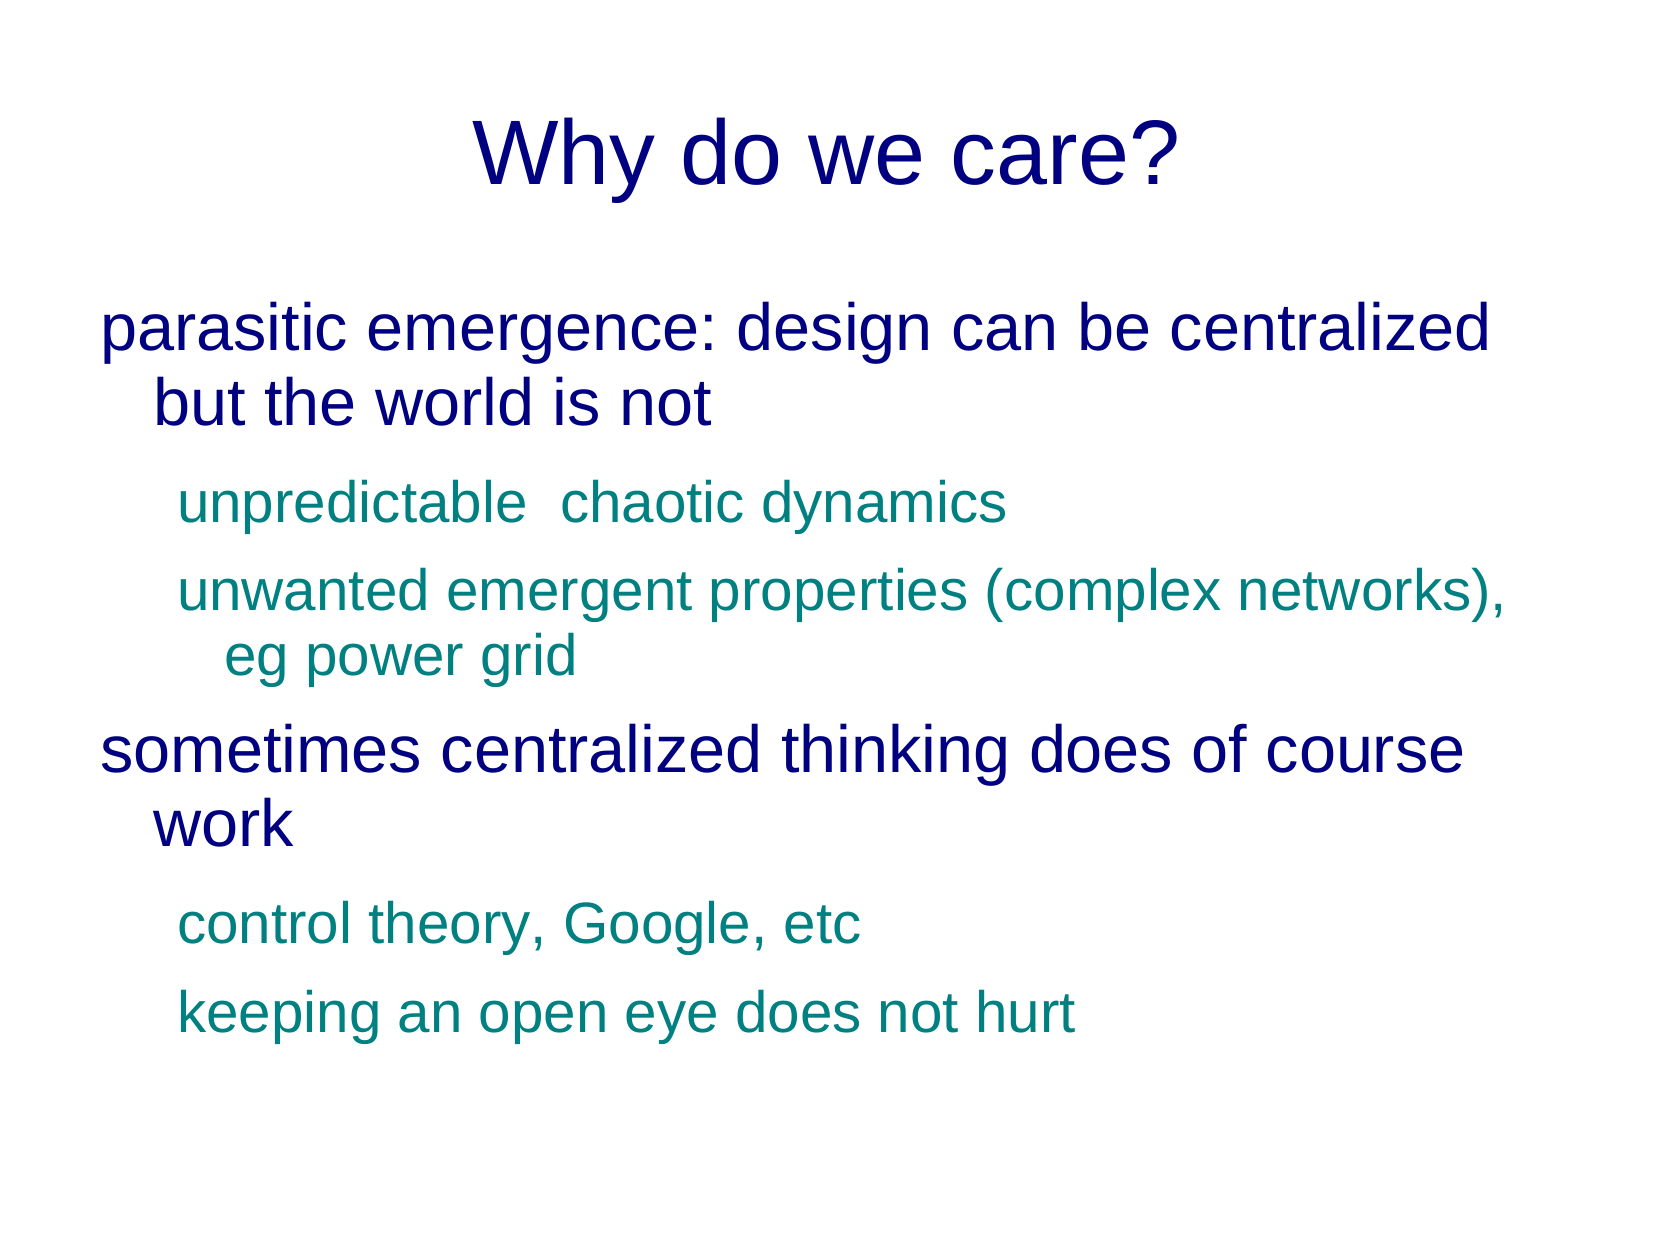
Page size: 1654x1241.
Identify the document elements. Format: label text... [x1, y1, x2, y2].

title Why do we care? [82, 49, 1571, 257]
list parasitic emergence: design can be centralized but the world is not unpredictable chaotic dynamics unwanted emergent properties (complex networks), eg power grid sometimes centralized thinking does of course work control theory, Google, etc keeping an open eye does not hurt [82, 290, 1571, 1109]
